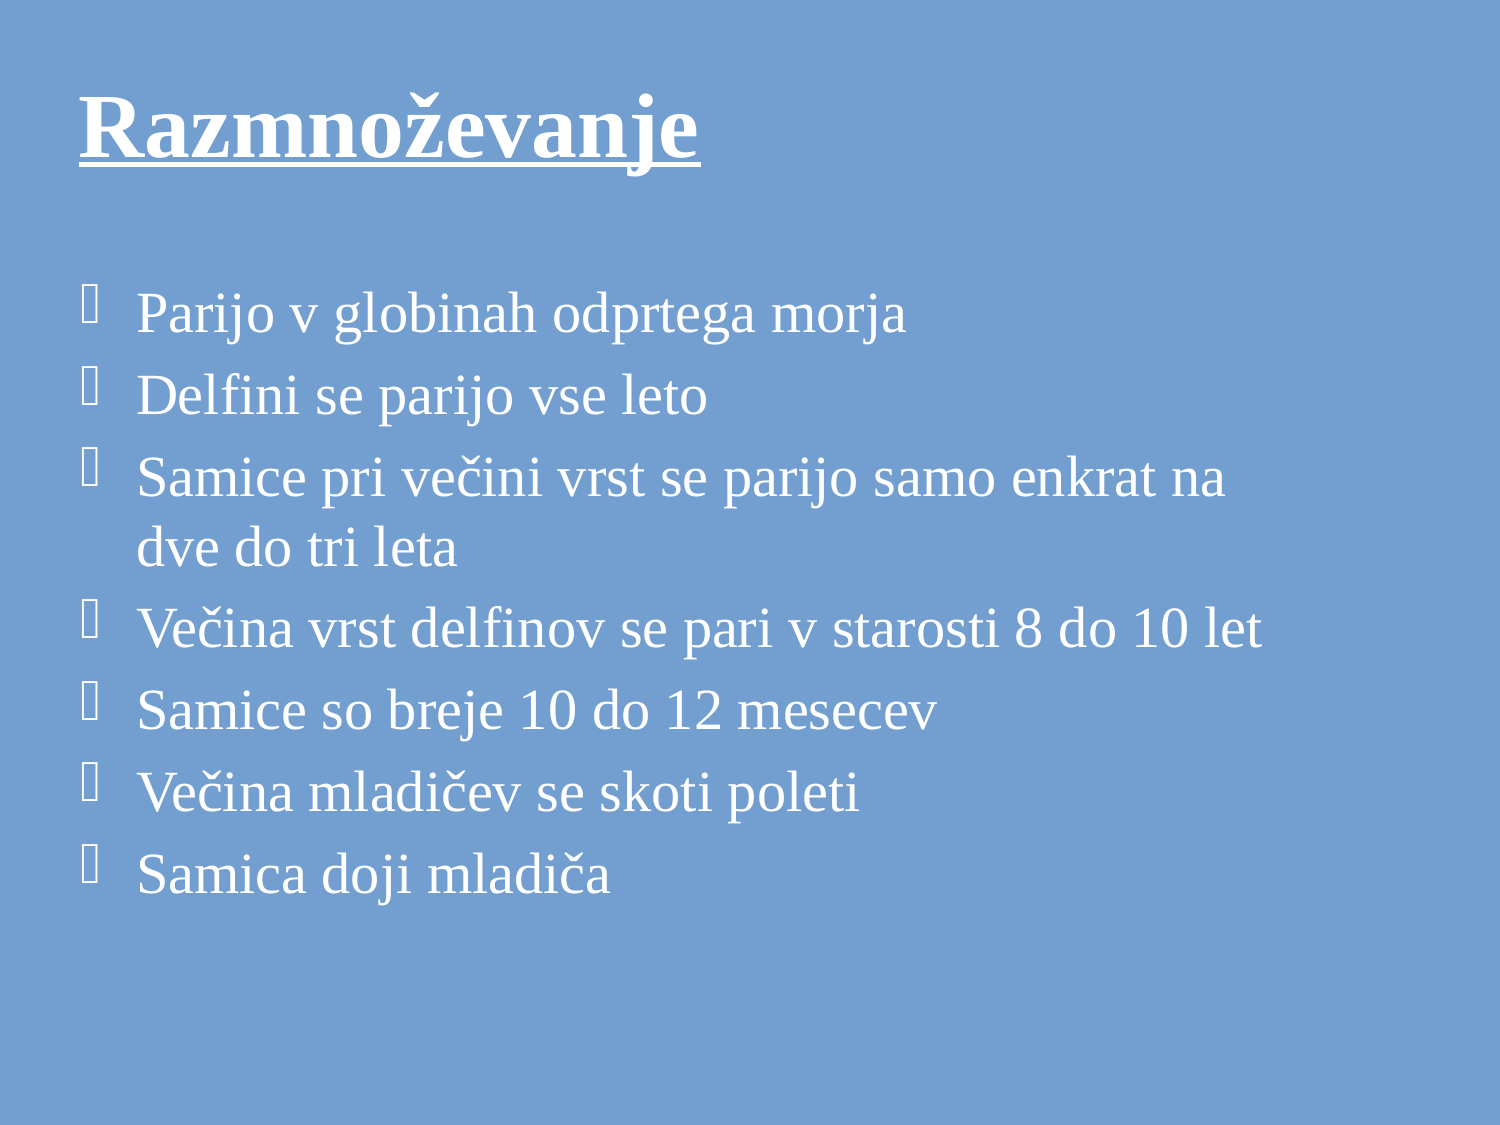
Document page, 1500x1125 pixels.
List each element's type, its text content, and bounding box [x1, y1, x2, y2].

list Parijo v globinah odprtega morja Delfini se parijo vse leto Samice pri večini vrst se parijo samo enkrat na dve do tri leta Večina vrst delfinov se pari v starosti 8 do 10 let Samice so breje 10 do 12 mesecev Večina mladičev se skoti poleti Samica doji mladiča [64, 267, 1340, 943]
text_box Razmnoževanje [53, 54, 727, 187]
